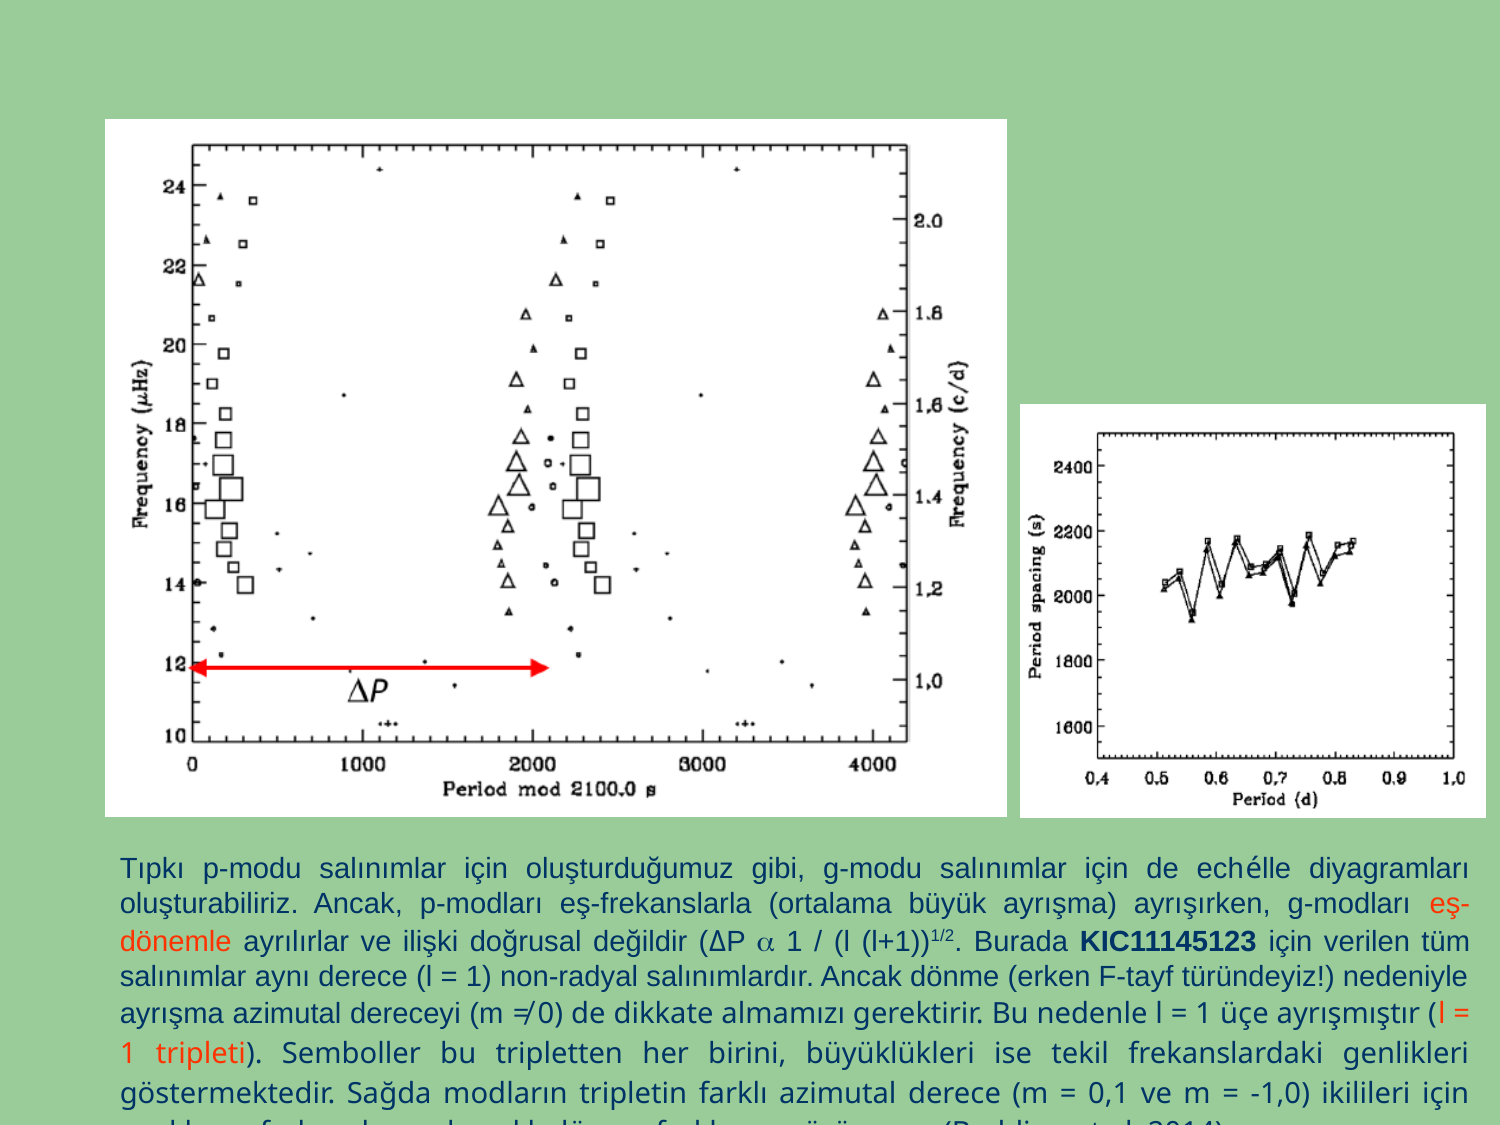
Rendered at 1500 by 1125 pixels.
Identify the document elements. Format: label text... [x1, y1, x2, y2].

picture [105, 119, 1007, 817]
text_box Tıpkı p-modu salınımlar için oluşturduğumuz gibi, g-modu salınımlar için de echélle diyagramları oluşturabiliriz. Ancak, p-modları eş-frekanslarla (ortalama büyük ayrışma) ayrışırken, g-modları eş-dönemle ayrılırlar ve ilişki doğrusal değildir (ΔP α 1 / (l (l+1))1/2. Burada KIC11145123 için verilen tüm salınımlar aynı derece (l = 1) non-radyal salınımlardır. Ancak dönme (erken F-tayf türündeyiz!) nedeniyle ayrışma azimutal dereceyi (m ≠ 0) de dikkate almamızı gerektirir. Bu nedenle l = 1 üçe ayrışmıştır (l = 1 tripleti). Semboller bu tripletten her birini, büyüklükleri ise tekil frekanslardaki genlikleri göstermektedir. Sağda modların tripletin farklı azimutal derece (m = 0,1 ve m = -1,0) ikilileri için zonklama frekanslarına karşılık dönem farklarını görüyoruz. (Bedding et al. 2014) [105, 840, 1486, 1125]
picture [1020, 404, 1486, 818]
